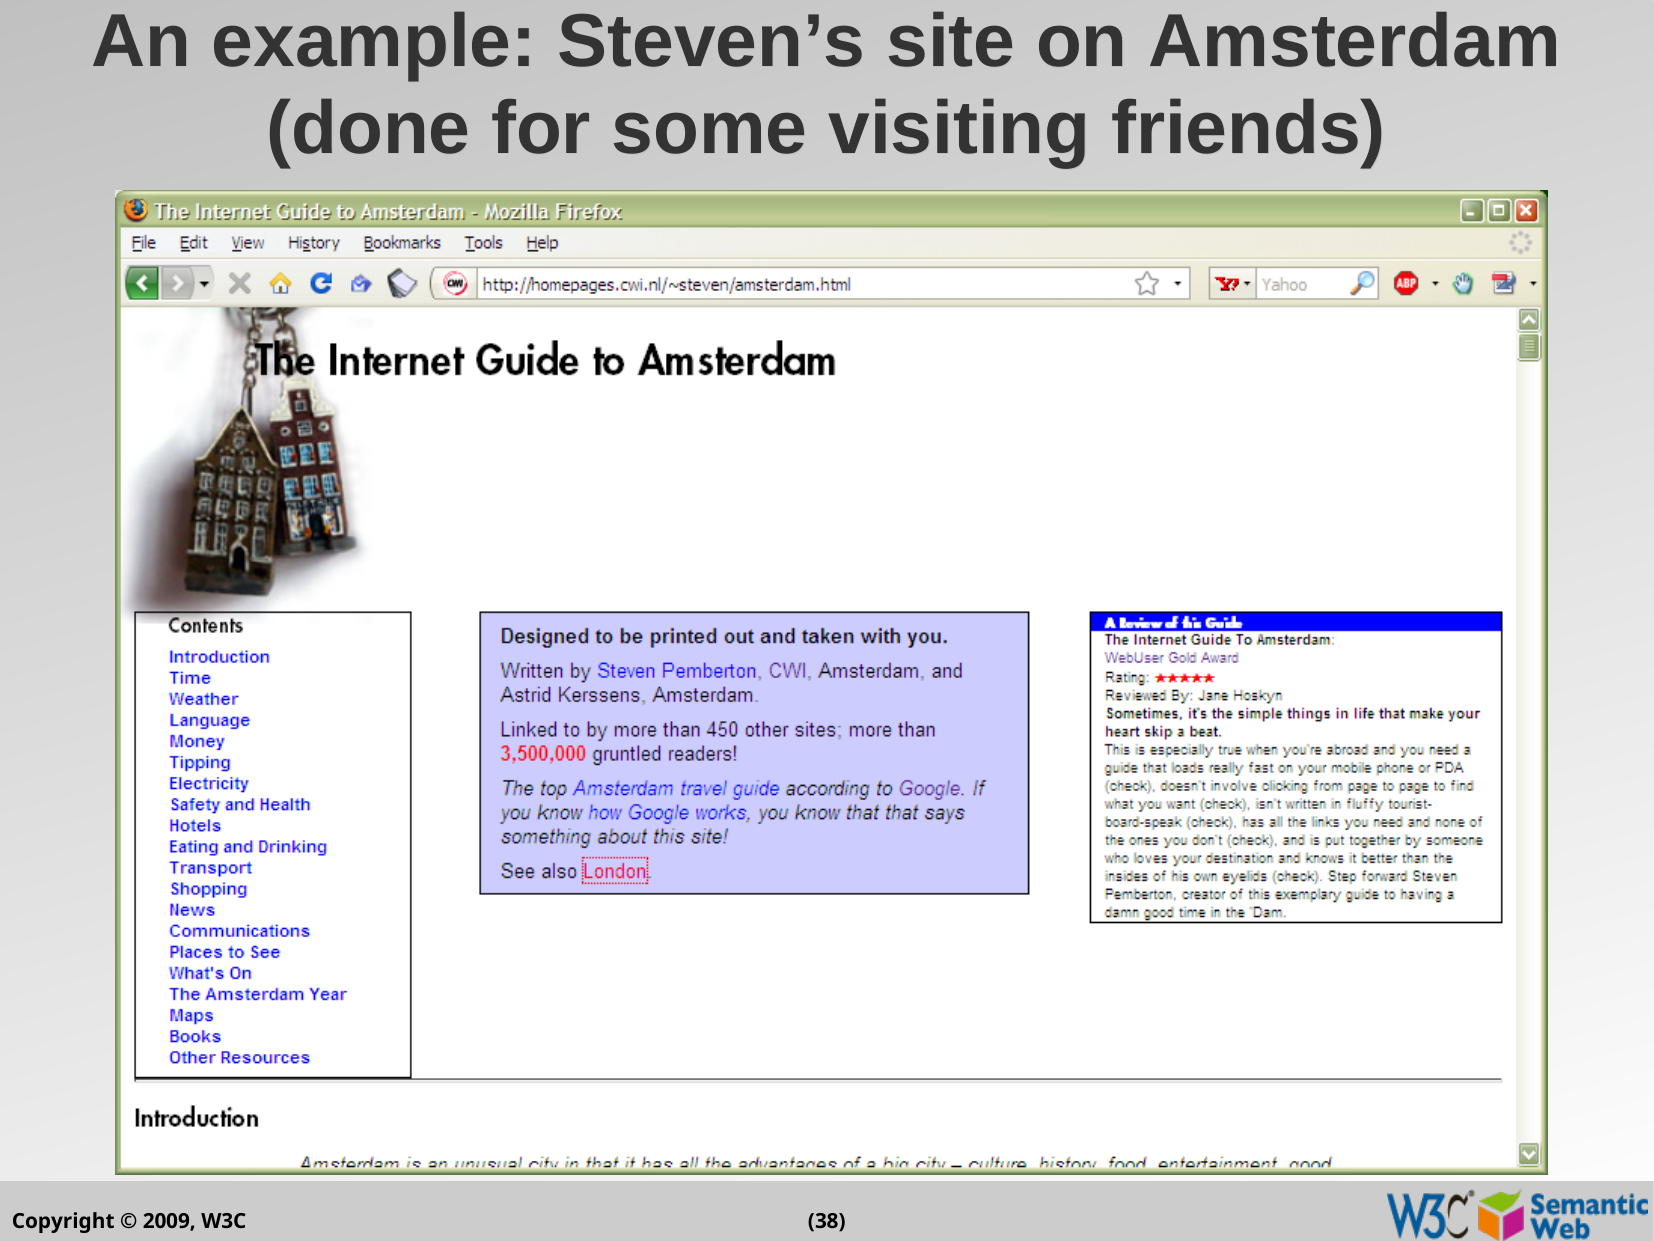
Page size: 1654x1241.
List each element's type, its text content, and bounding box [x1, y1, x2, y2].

title An example: Steven’s site on Amsterdam (done for some visiting friends) [0, 0, 1654, 169]
picture [115, 190, 1548, 1175]
picture [1387, 1187, 1648, 1241]
